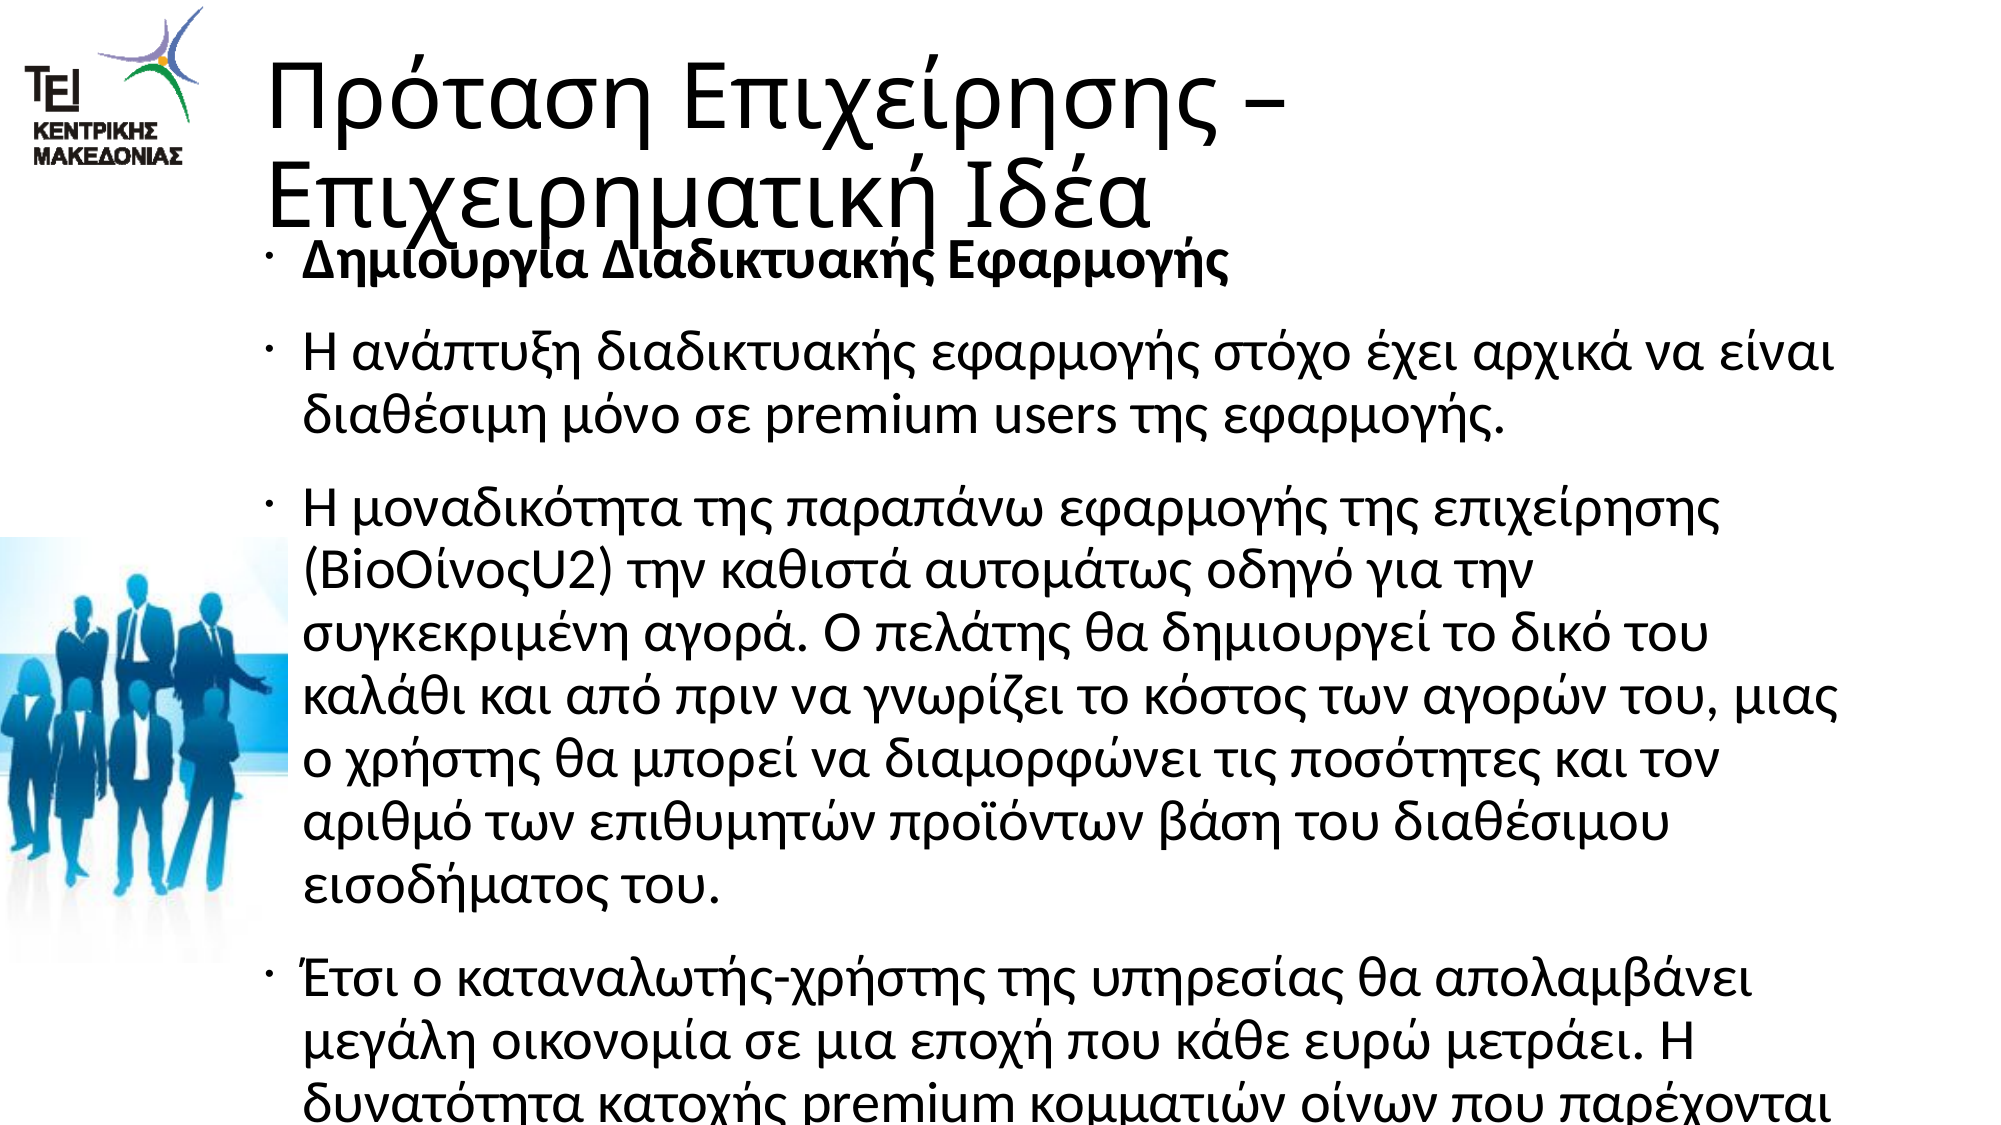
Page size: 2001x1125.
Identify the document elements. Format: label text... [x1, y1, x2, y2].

title Πρόταση Επιχείρησης – Επιχειρηματική Ιδέα [249, 41, 1863, 192]
picture [0, 0, 135, 169]
list Δημιουργία Διαδικτυακής Εφαρμογής Η ανάπτυξη διαδικτυακής εφαρμογής στόχο έχει αρχικά να είναι διαθέσιμη μόνο σε premium users της εφαρμογής. Η μοναδικότητα της παραπάνω εφαρμογής της επιχείρησης (BioΟίνοςU2) την καθιστά αυτομάτως οδηγό για την συγκεκριμένη αγορά. Ο πελάτης θα δημιουργεί το δικό του καλάθι και από πριν να γνωρίζει το κόστος των αγορών του, μιας ο χρήστης θα μπορεί να διαμορφώνει τις ποσότητες και τον αριθμό των επιθυμητών προϊόντων βάση του διαθέσιμου εισοδήματος του. Έτσι ο καταναλωτής-χρήστης της υπηρεσίας θα απολαμβάνει μεγάλη οικονομία σε μια εποχή που κάθε ευρώ μετράει. Η δυνατότητα κατοχής premium κομματιών οίνων που παρέχονται μόνο μέσα από τη διαδικτυακή εφαρμογή, αποτελεί ιδιαίτερη καινοτομία της επιχείρησης στην αγορά κρασιών. Το προϊόν της εφαρμογής θα απευθύνεται επίσης και σε όλους τους κατόχους smartphone συσκευών (i-phone & android smartphones). Τέλος, όσον αφορά την «αφοσιωμένη» πελατεία εκτίμηση της επιχείρησης είναι ότι εφόσον κάποιος δοκιμάσει την εφαρμογή και μείνει ευχαριστημένος, τουλάχιστον μια φορά την εβδομάδα θα τη χρησιμοποιεί για τις αγορές του. [249, 220, 1863, 994]
picture [0, 537, 249, 963]
